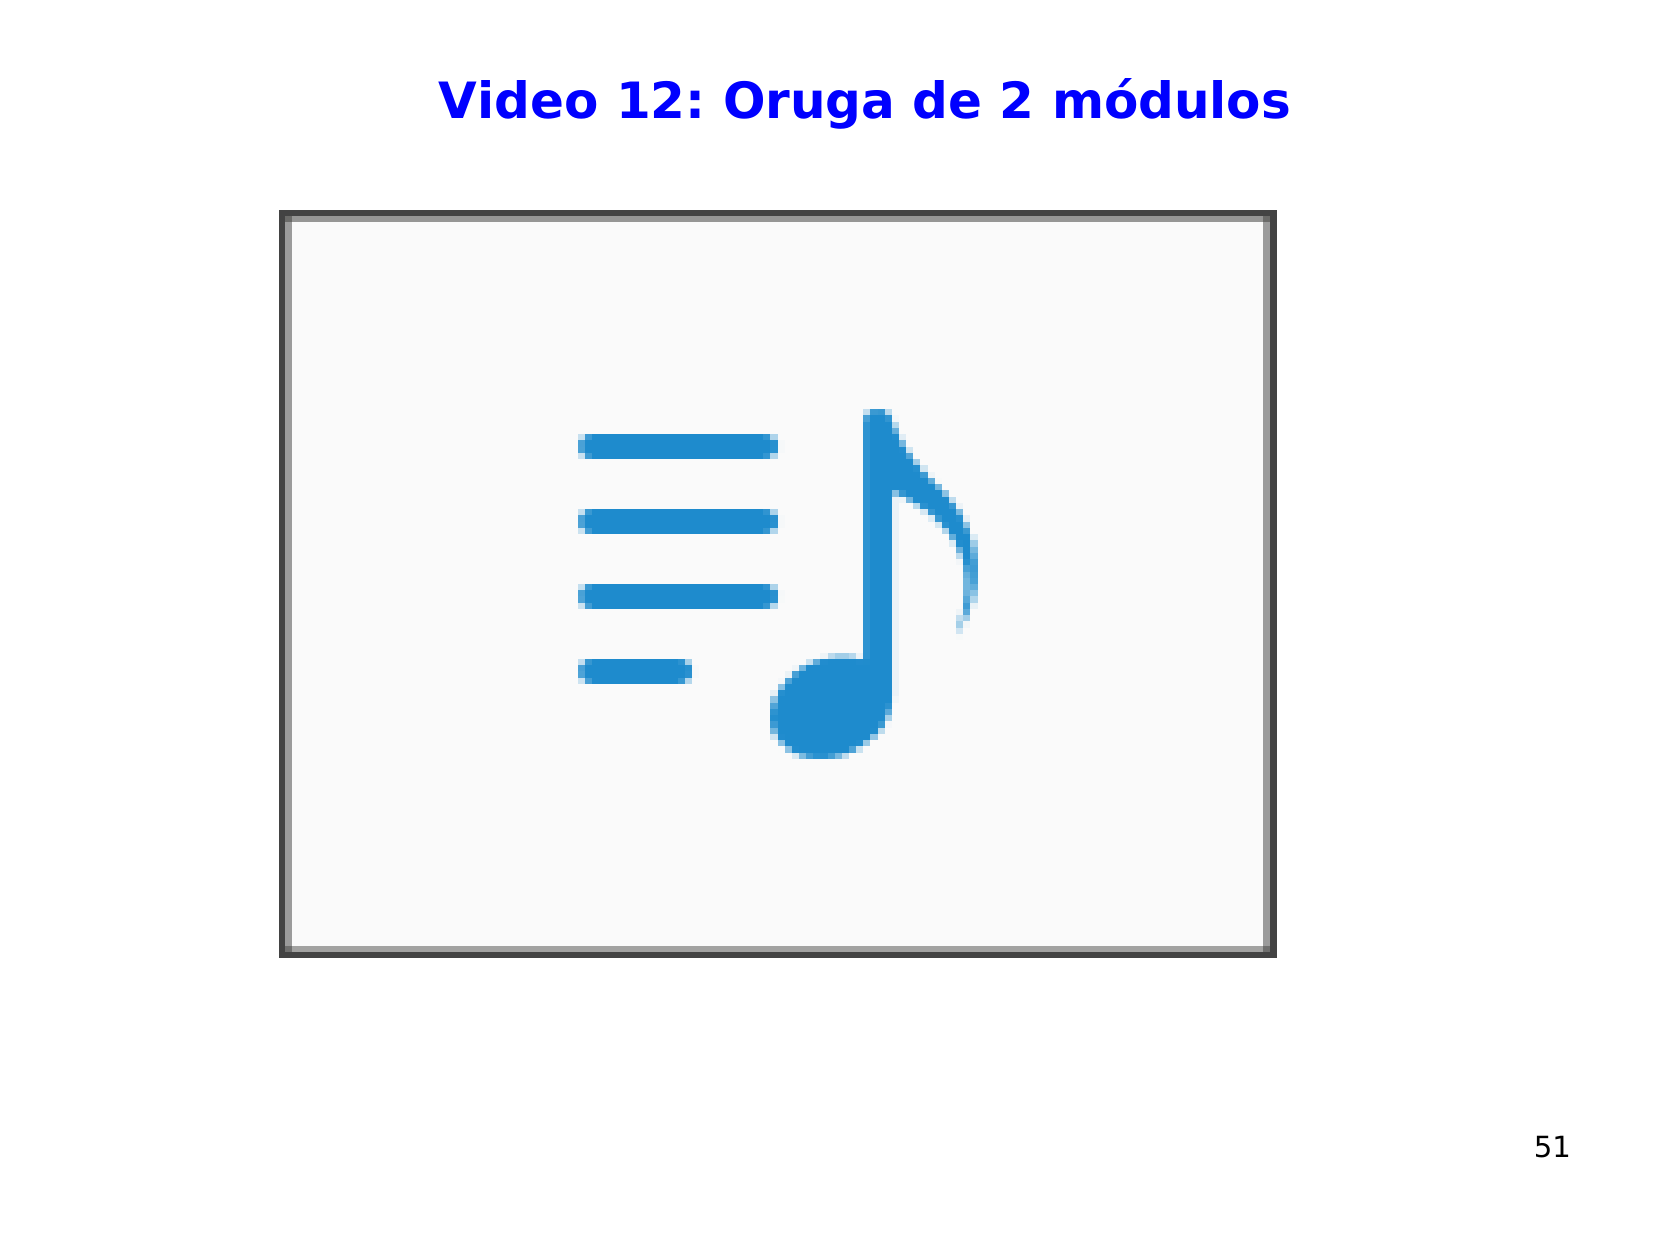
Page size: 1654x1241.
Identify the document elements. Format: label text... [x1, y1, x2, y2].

text_box [277, 209, 1278, 960]
text_box Video 12: Oruga de 2 módulos [424, 64, 1307, 138]
